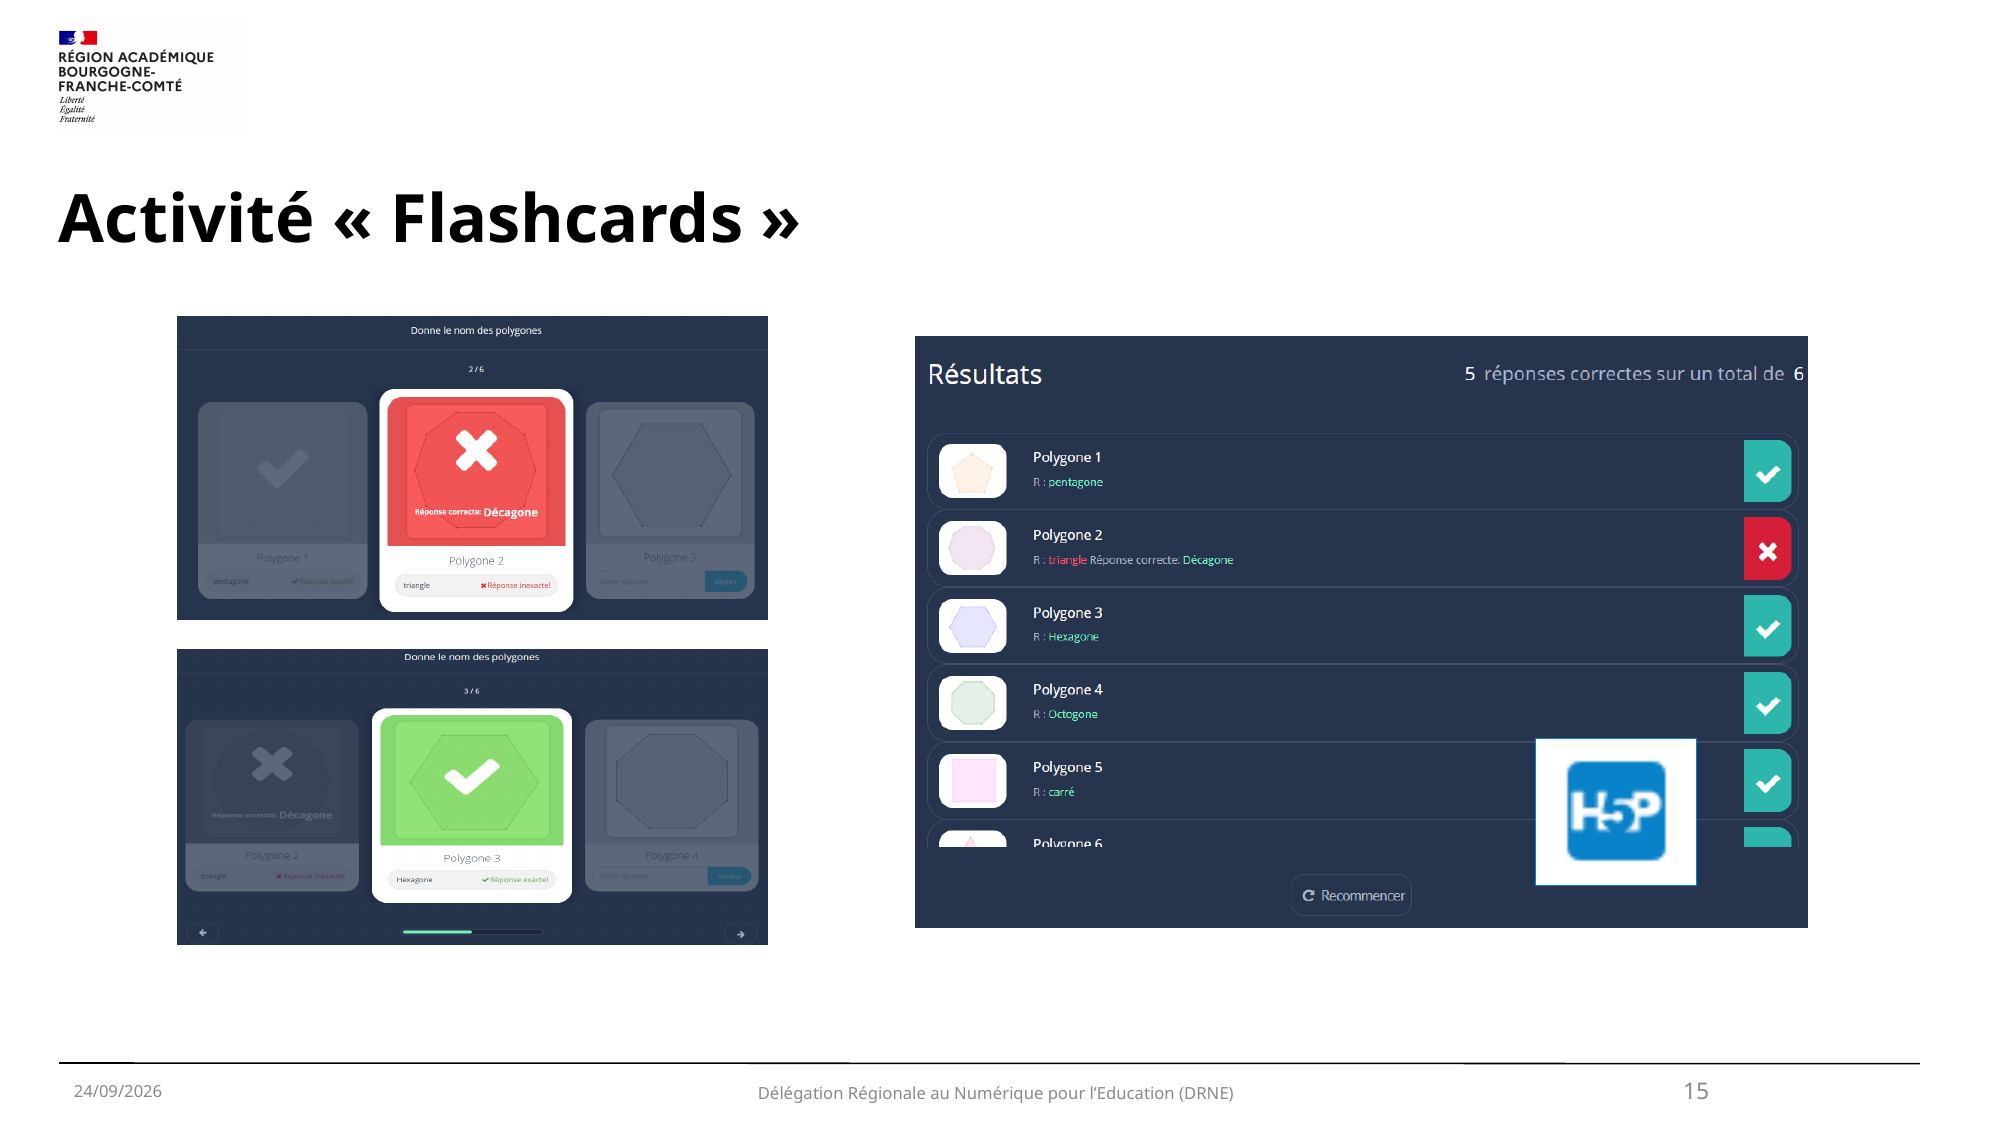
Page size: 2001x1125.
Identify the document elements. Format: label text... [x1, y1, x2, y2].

text_box 15 [1683, 1062, 1919, 1122]
picture [177, 317, 768, 621]
title Activité « Flashcards » [59, 147, 1919, 295]
text_box 29/10/2024 [59, 1062, 295, 1122]
text_box Délégation Régionale au Numérique pour l’Education (DRNE) [546, 1063, 1432, 1122]
picture [177, 649, 768, 945]
picture [915, 336, 1808, 928]
